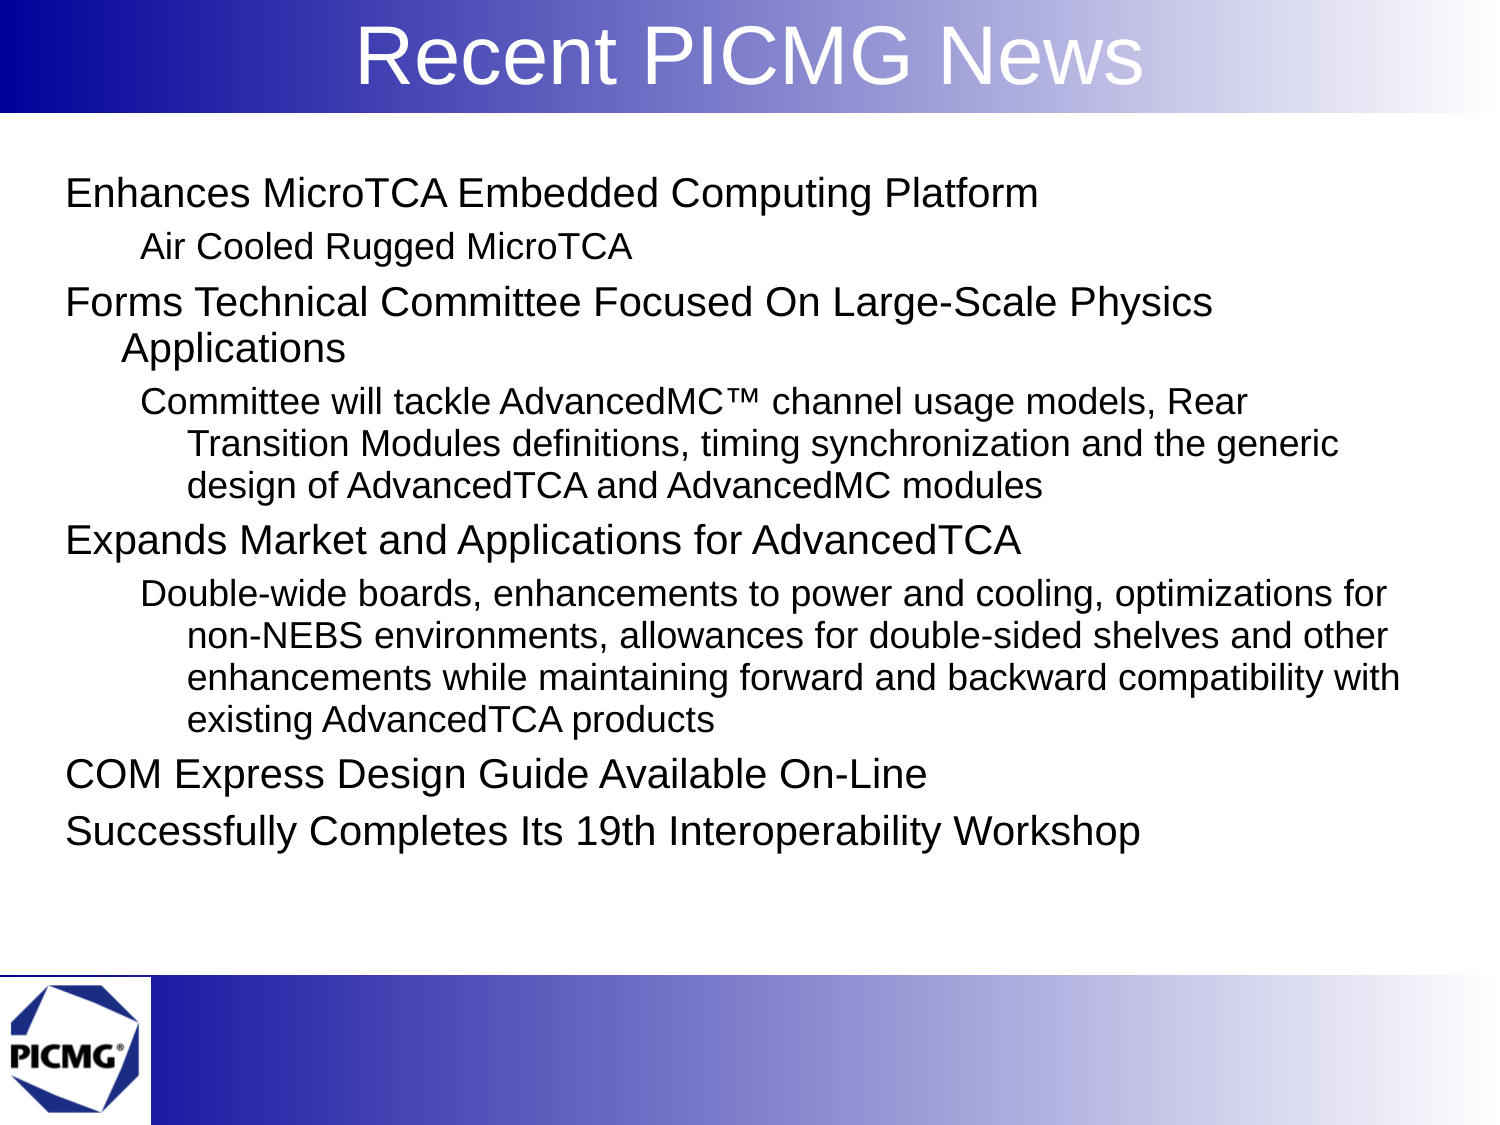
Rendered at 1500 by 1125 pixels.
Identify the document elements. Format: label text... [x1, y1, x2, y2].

list Enhances MicroTCA Embedded Computing Platform Air Cooled Rugged MicroTCA Forms Technical Committee Focused On Large-Scale Physics Applications Committee will tackle AdvancedMC™ channel usage models, Rear Transition Modules definitions, timing synchronization and the generic design of AdvancedTCA and AdvancedMC modules Expands Market and Applications for AdvancedTCA Double-wide boards, enhancements to power and cooling, optimizations for non-NEBS environments, allowances for double-sided shelves and other enhancements while maintaining forward and backward compatibility with existing AdvancedTCA products COM Express Design Guide Available On-Line Successfully Completes Its 19th Interoperability Workshop [49, 162, 1425, 963]
picture [0, 977, 151, 1125]
title Recent PICMG News [75, 0, 1426, 114]
